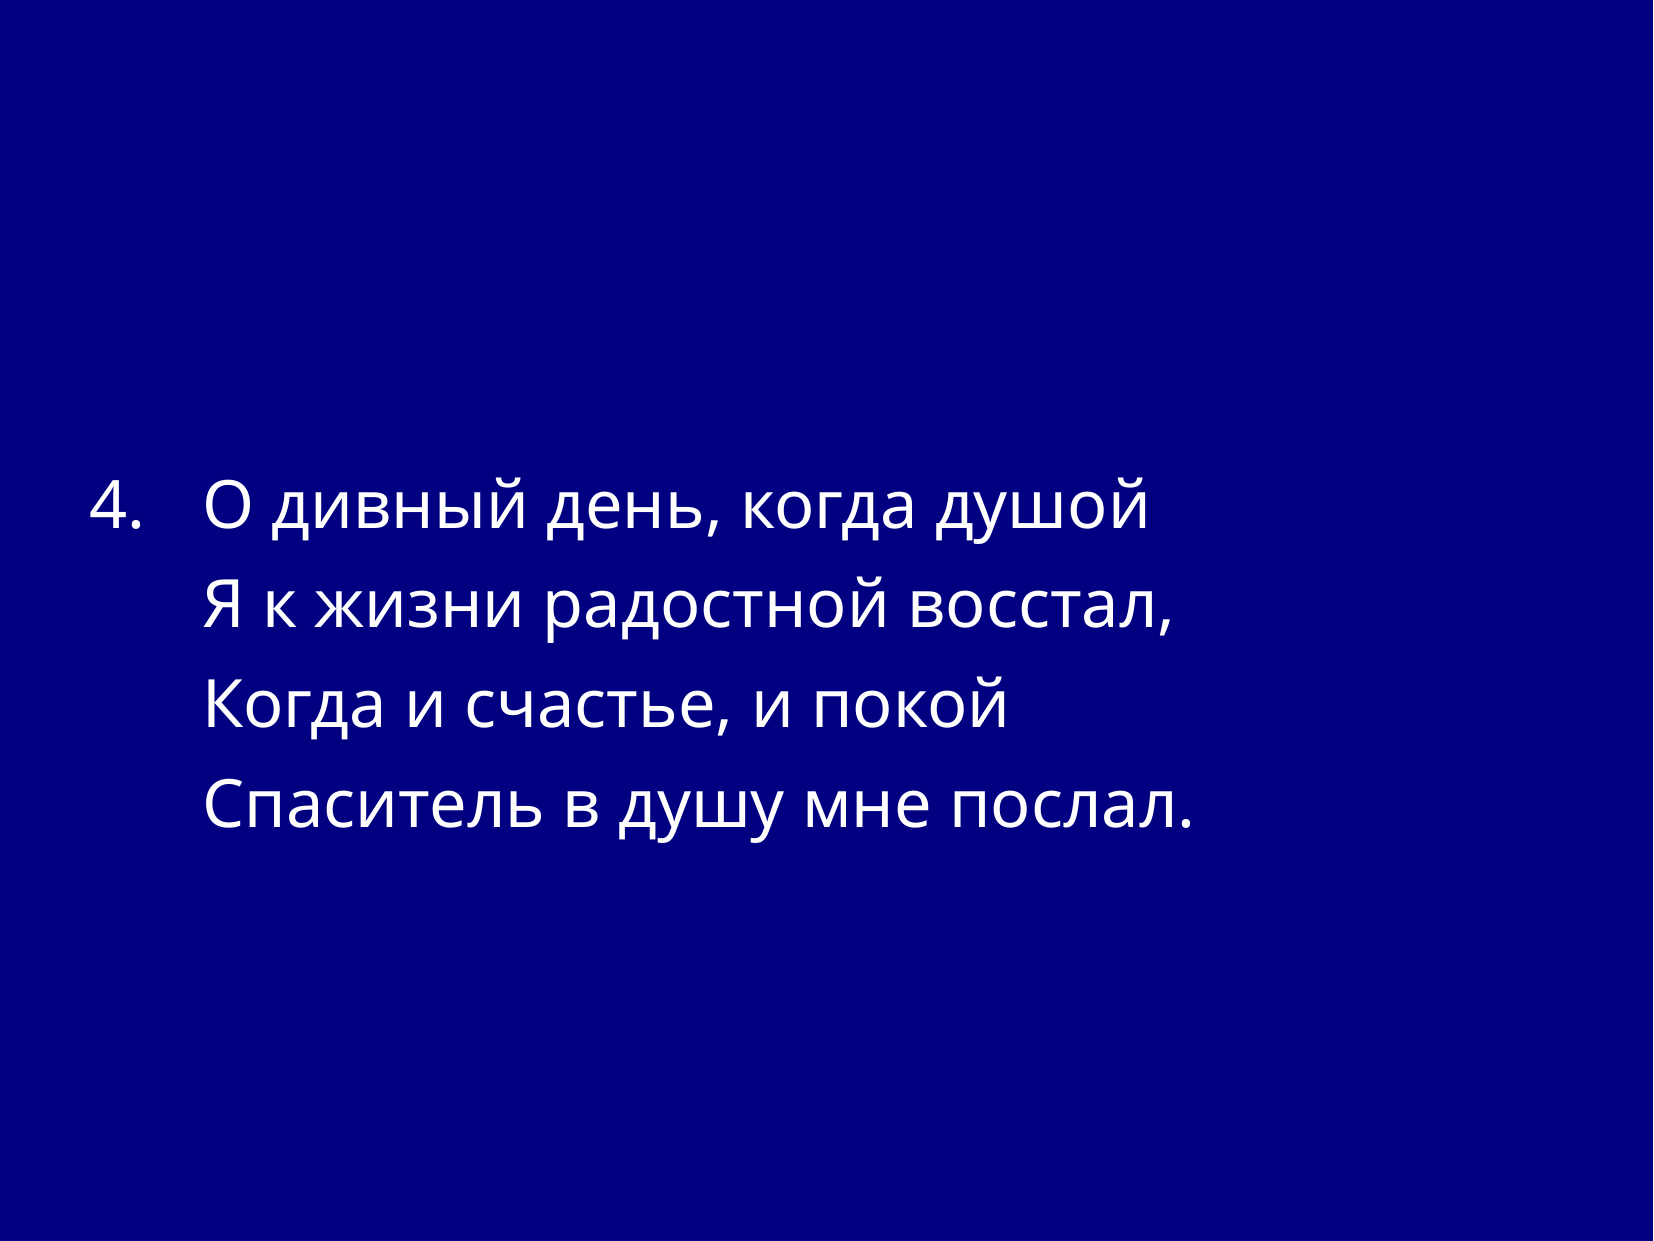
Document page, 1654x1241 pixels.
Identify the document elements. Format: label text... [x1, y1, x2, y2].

text_box 4. О дивный день, когда душой Я к жизни радостной восстал, Когда и счастье, и покой Спаситель в душу мне послал. [75, 150, 1576, 1163]
